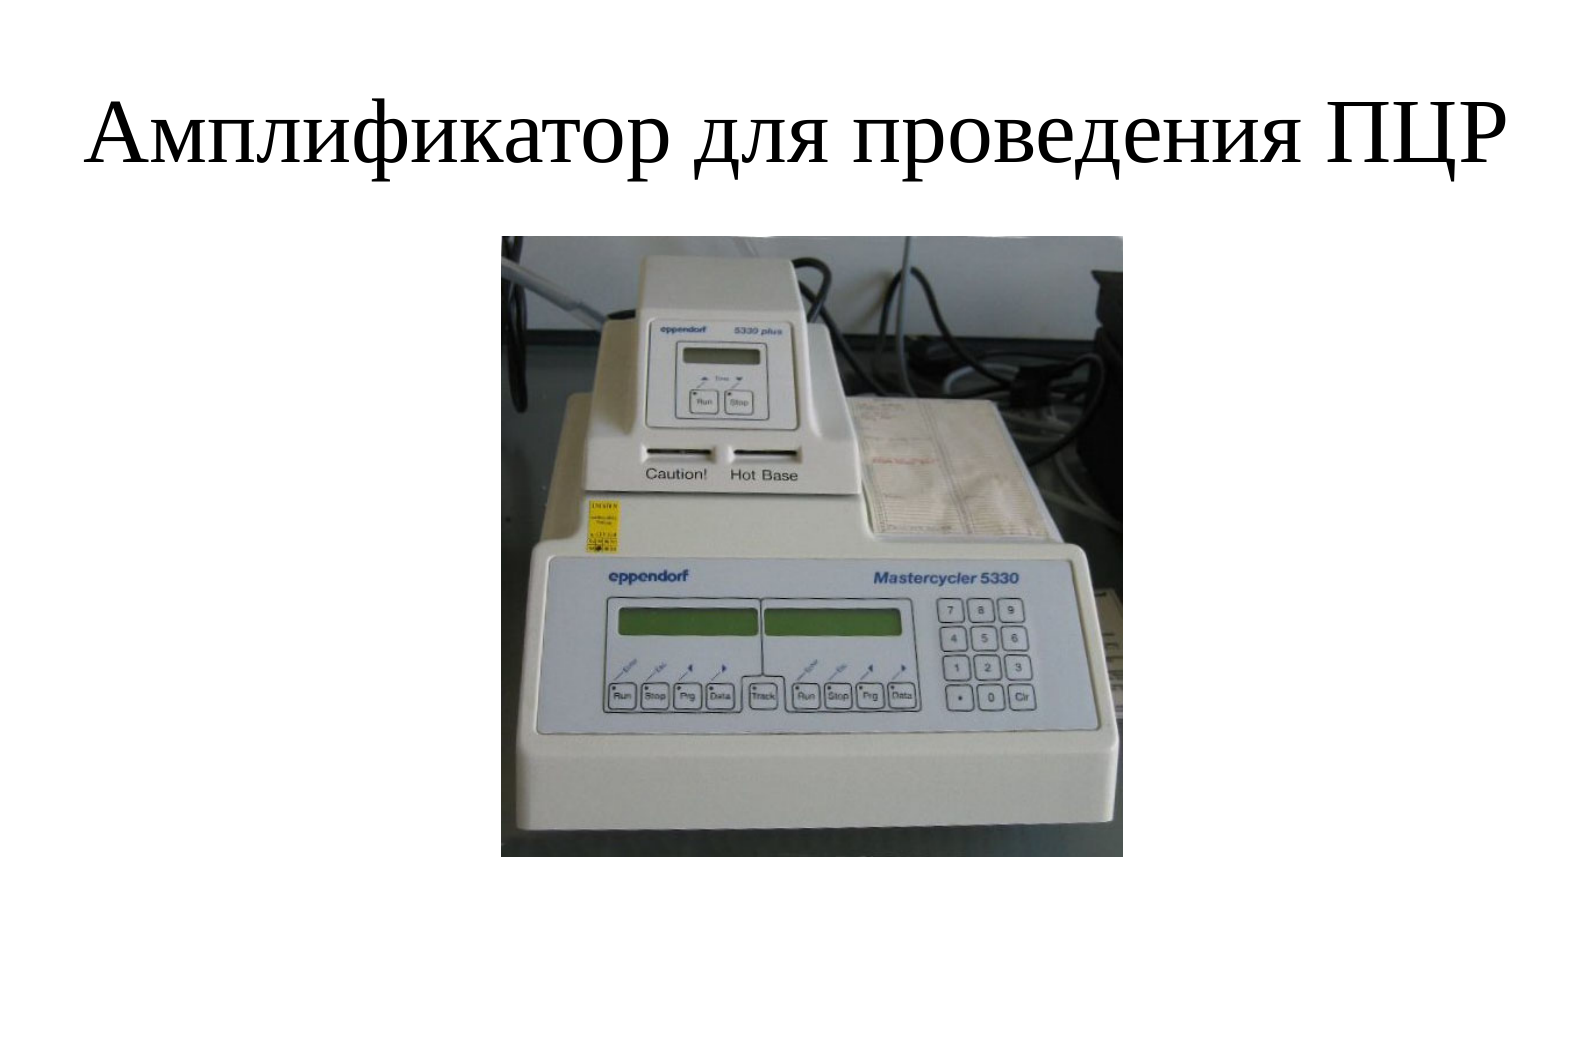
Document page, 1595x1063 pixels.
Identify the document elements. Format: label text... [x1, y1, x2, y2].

picture [501, 236, 1123, 857]
title Амплификатор для проведения ПЦР [79, 49, 1515, 213]
